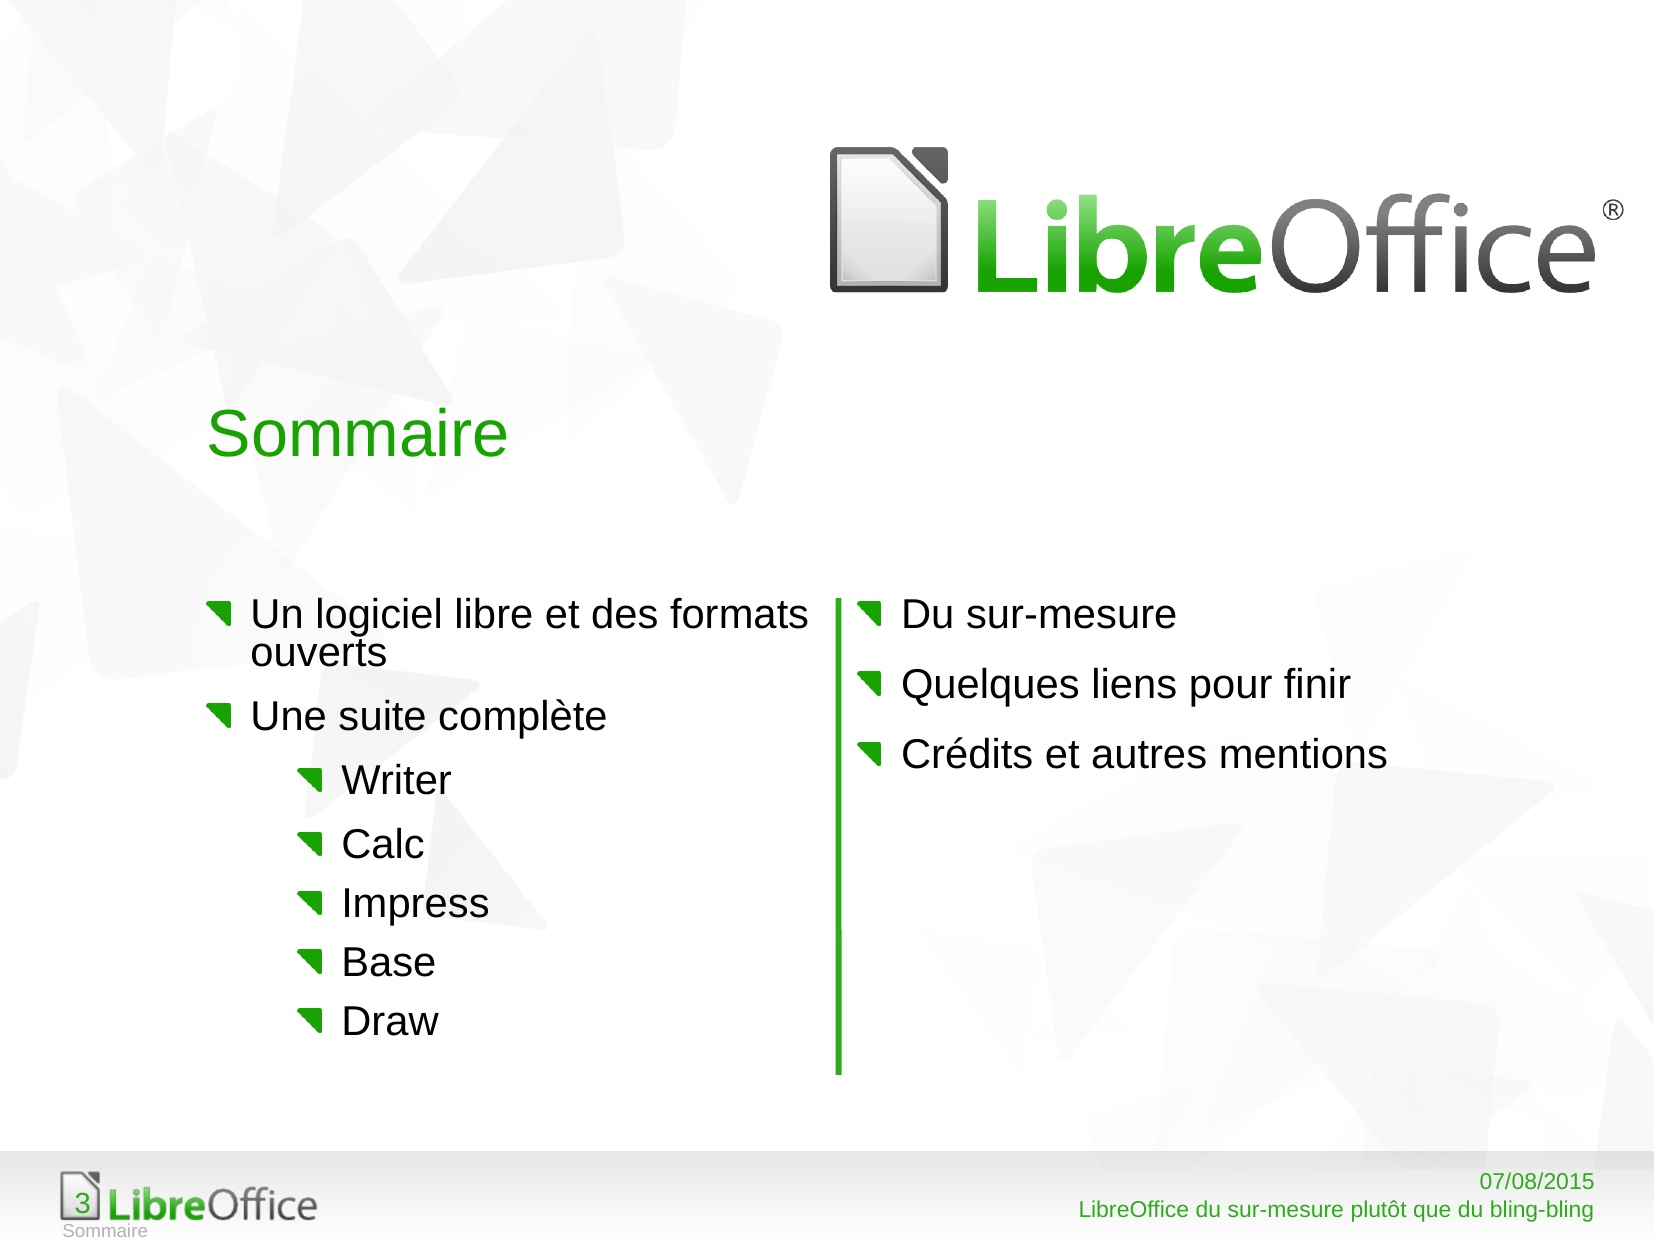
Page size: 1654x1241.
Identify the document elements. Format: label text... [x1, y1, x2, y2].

list Un logiciel libre et des formats ouverts Une suite complète Writer Calc Impress Base Draw [206, 590, 827, 1133]
picture [915, 548, 1654, 1169]
picture [41, 1152, 337, 1240]
title Sommaire [206, 395, 1477, 573]
list Du sur-mesure Quelques liens pour finir Crédits et autres mentions [857, 590, 1477, 1133]
picture [0, 0, 1654, 930]
